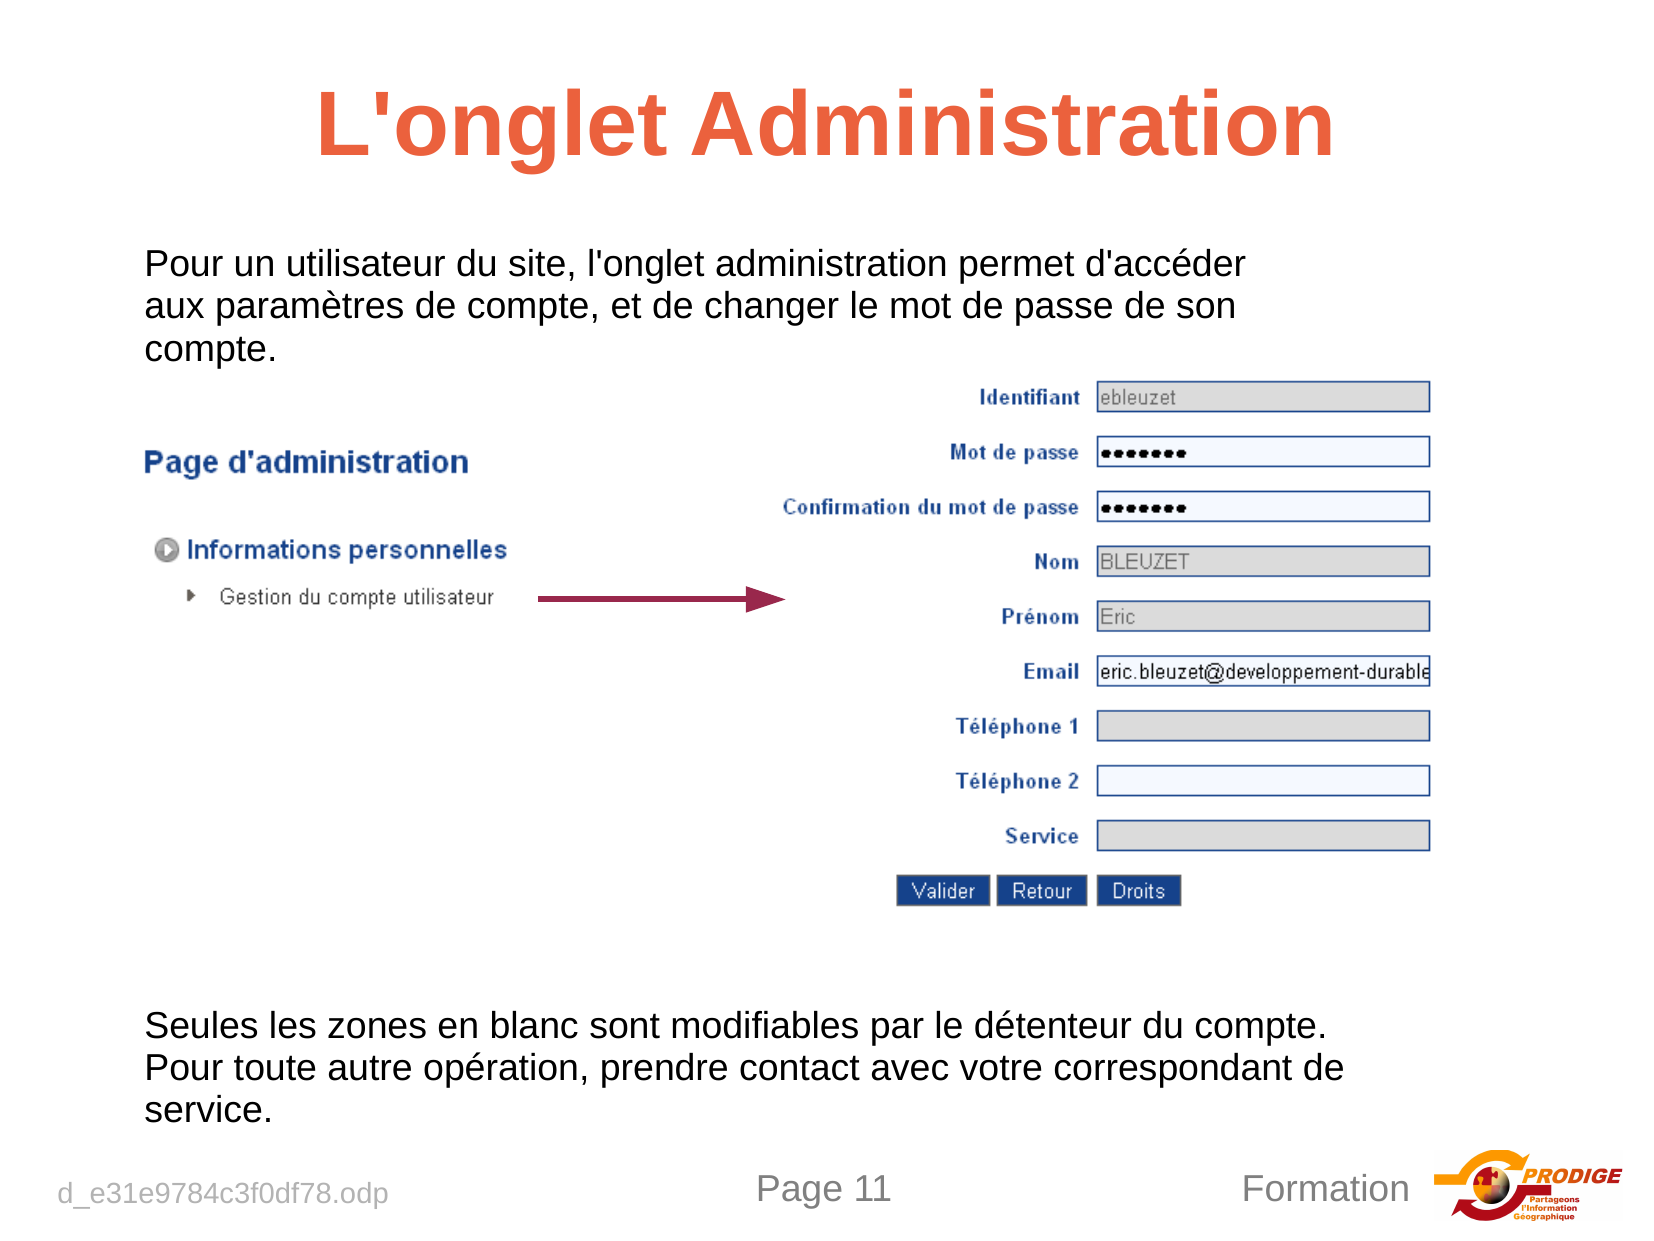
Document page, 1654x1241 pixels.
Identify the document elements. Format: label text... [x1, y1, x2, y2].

picture [1434, 1150, 1623, 1221]
picture [748, 364, 1465, 933]
text_box Seules les zones en blanc sont modifiables par le détenteur du compte. Pour toute autre opération, prendre contact avec votre correspondant de service. [129, 997, 1396, 1241]
title L'onglet Administration [82, 27, 1571, 220]
text_box Pour un utilisateur du site, l'onglet administration permet d'accéder aux paramètres de compte, et de changer le mot de passe de son compte. [129, 235, 1396, 997]
